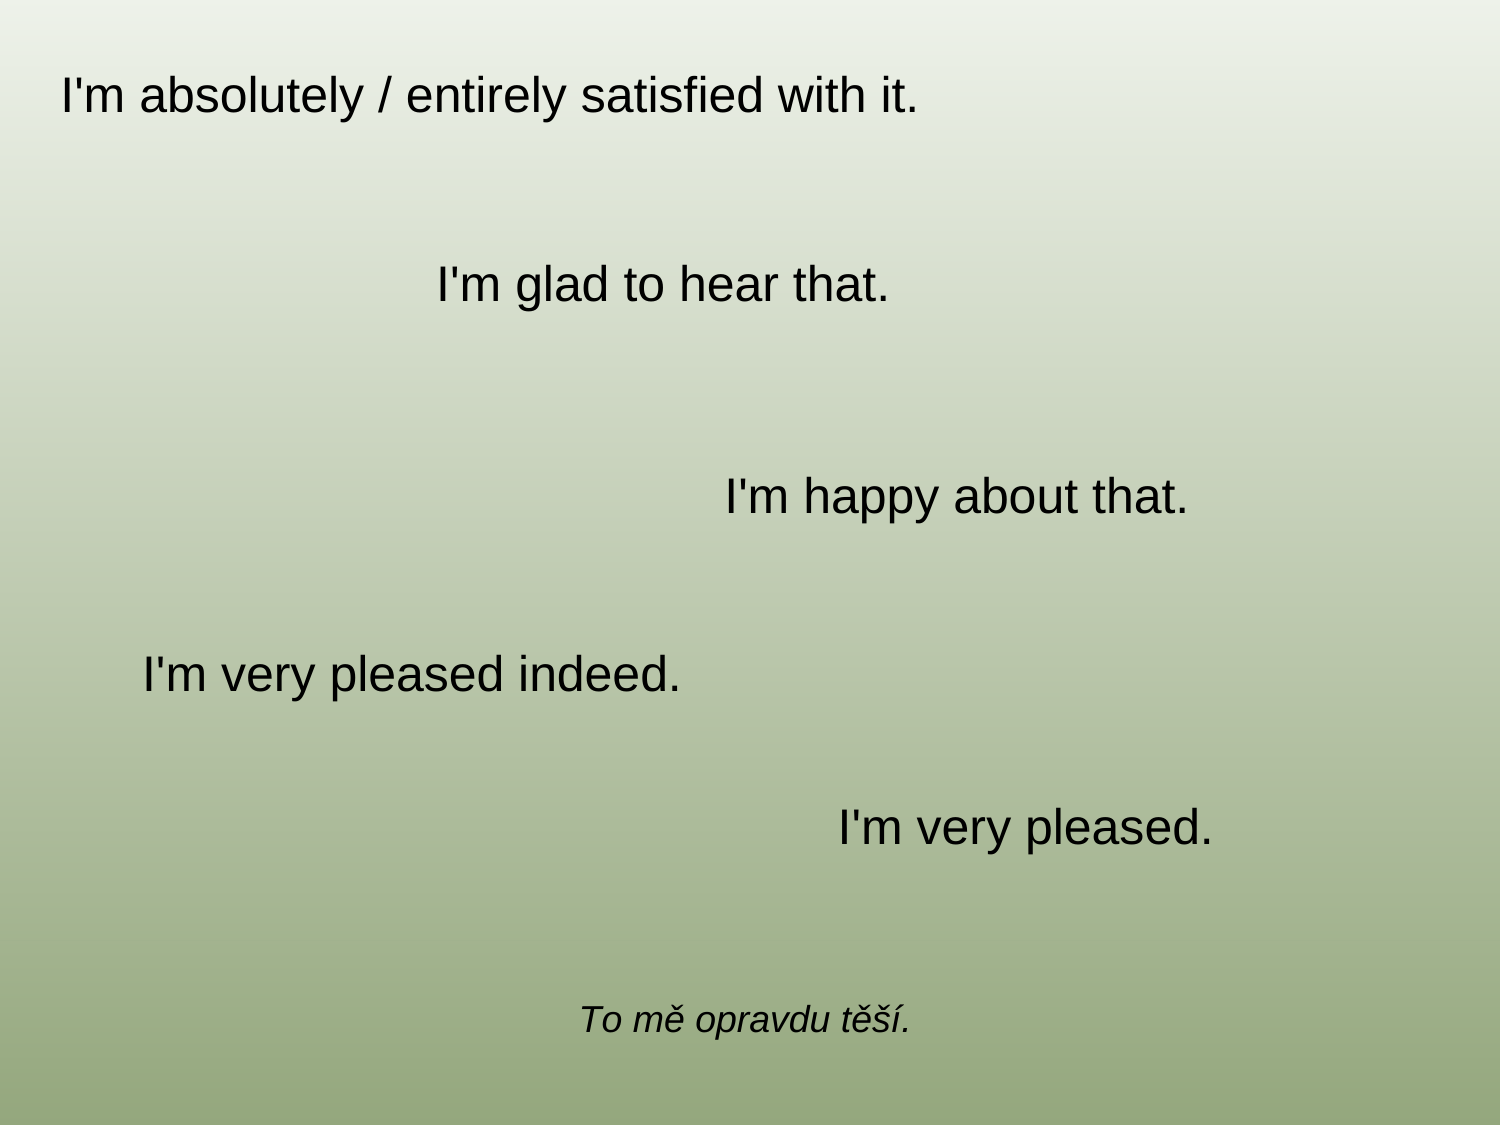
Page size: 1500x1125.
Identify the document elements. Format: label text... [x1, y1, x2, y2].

text_box I'm glad to hear that. [421, 243, 906, 319]
text_box I'm very pleased. [822, 786, 1230, 863]
text_box To mě opravdu těší. [563, 987, 927, 1049]
text_box I'm absolutely / entirely satisfied with it. [45, 54, 936, 131]
text_box I'm happy about that. [709, 456, 1206, 532]
text_box I'm very pleased indeed. [127, 633, 698, 709]
